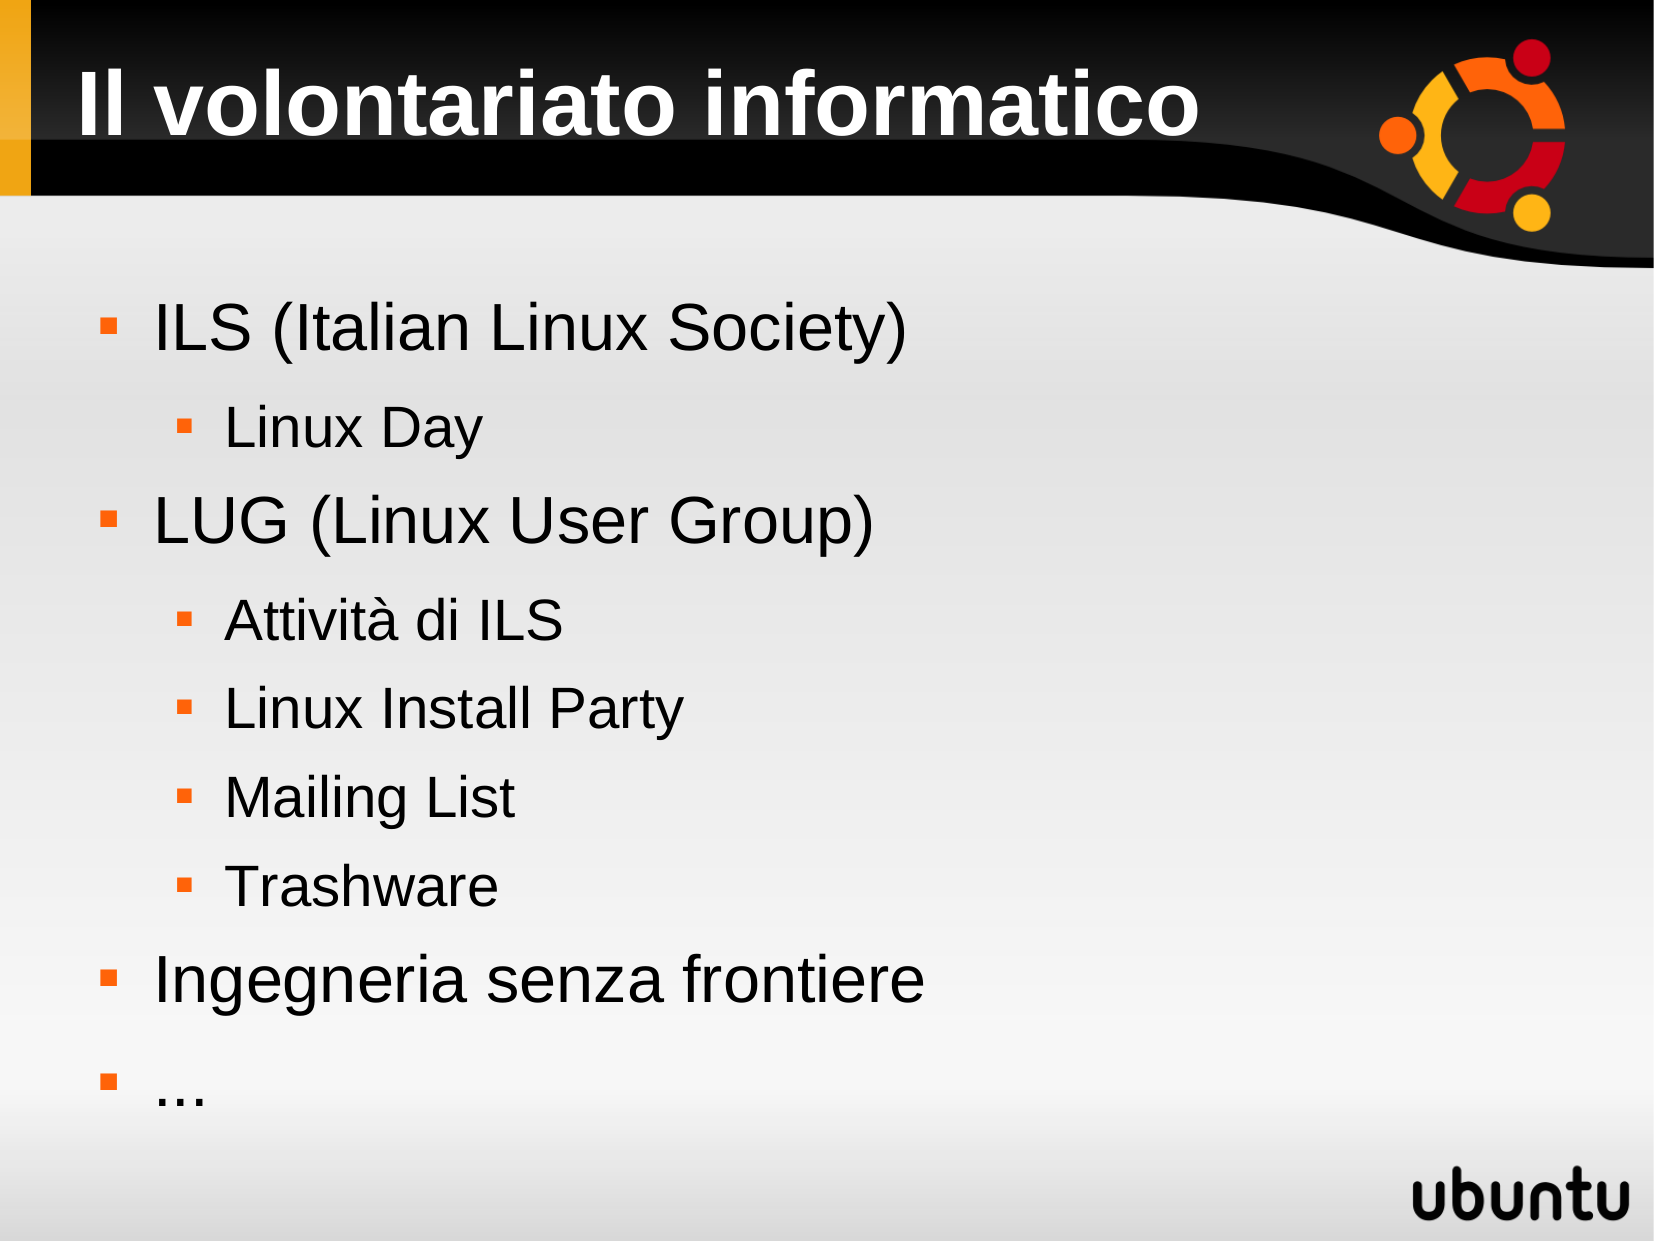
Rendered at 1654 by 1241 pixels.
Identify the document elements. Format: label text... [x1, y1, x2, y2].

title Il volontariato informatico [76, 7, 1565, 200]
picture [0, 0, 1654, 1241]
list ILS (Italian Linux Society) Linux Day LUG (Linux User Group) Attività di ILS Linux Install Party Mailing List Trashware Ingegneria senza frontiere ... [82, 290, 1571, 1122]
